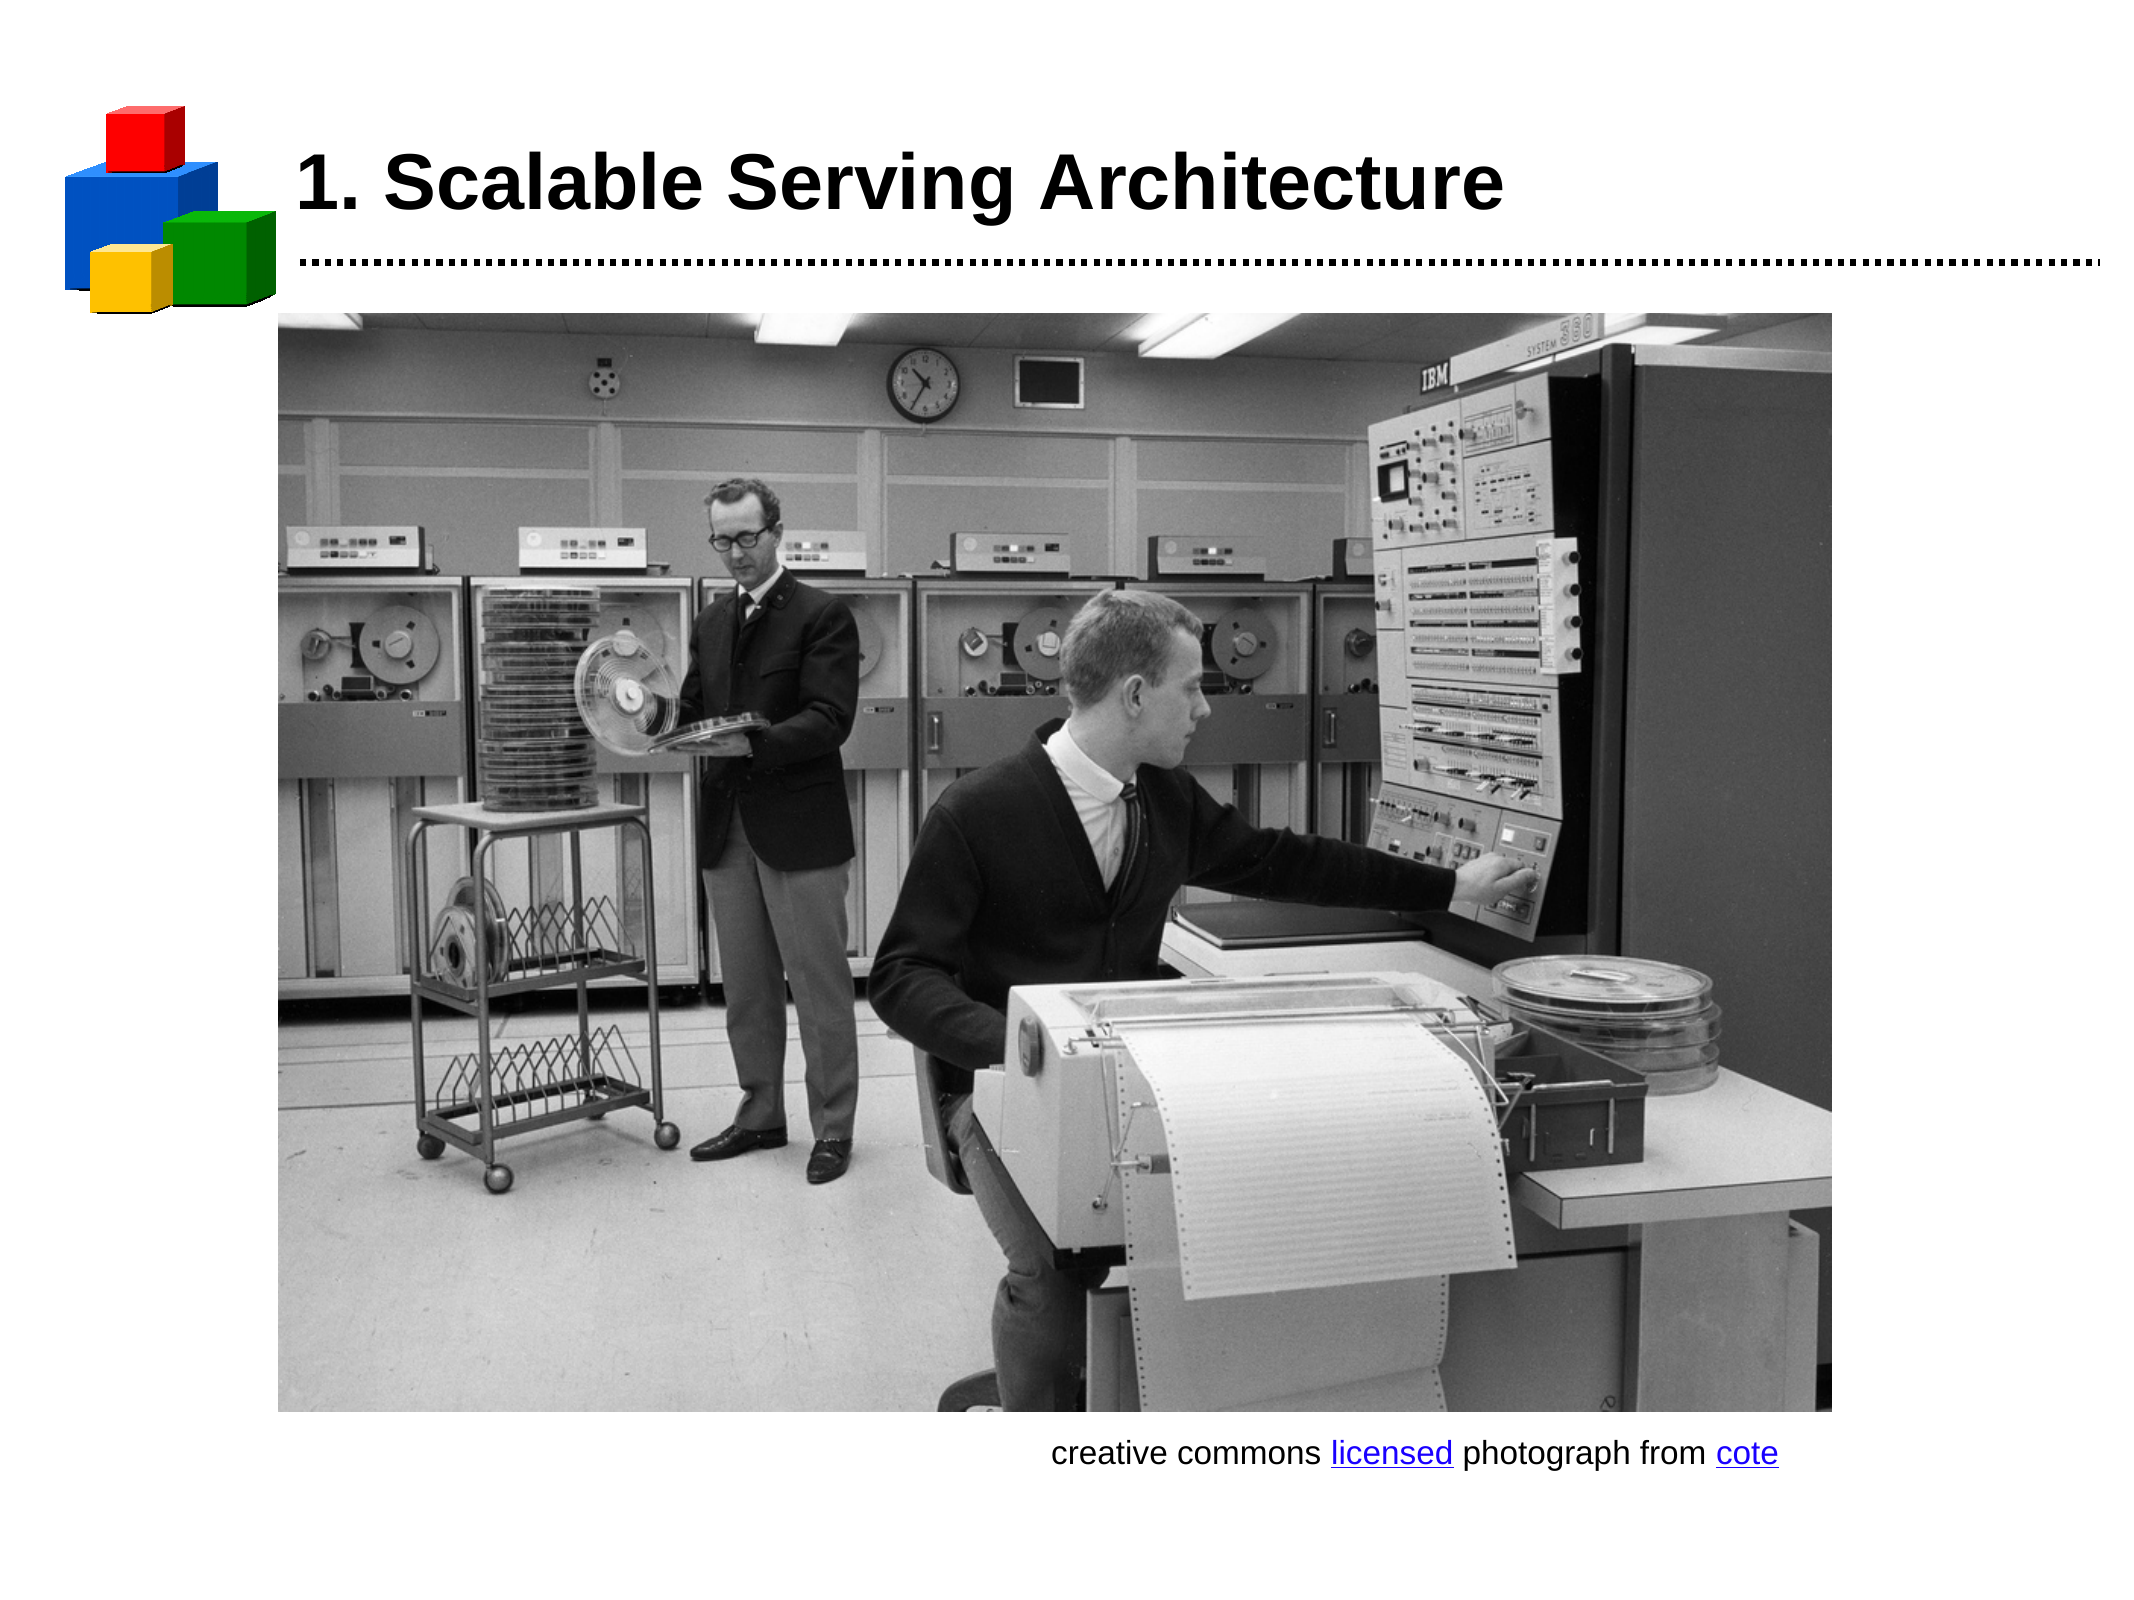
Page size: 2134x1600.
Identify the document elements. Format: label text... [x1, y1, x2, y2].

text_box creative commons licensed photograph from cote [1051, 1436, 1864, 1472]
picture [278, 313, 1832, 1413]
text_box 1. Scalable Serving Architecture [295, 142, 2134, 230]
